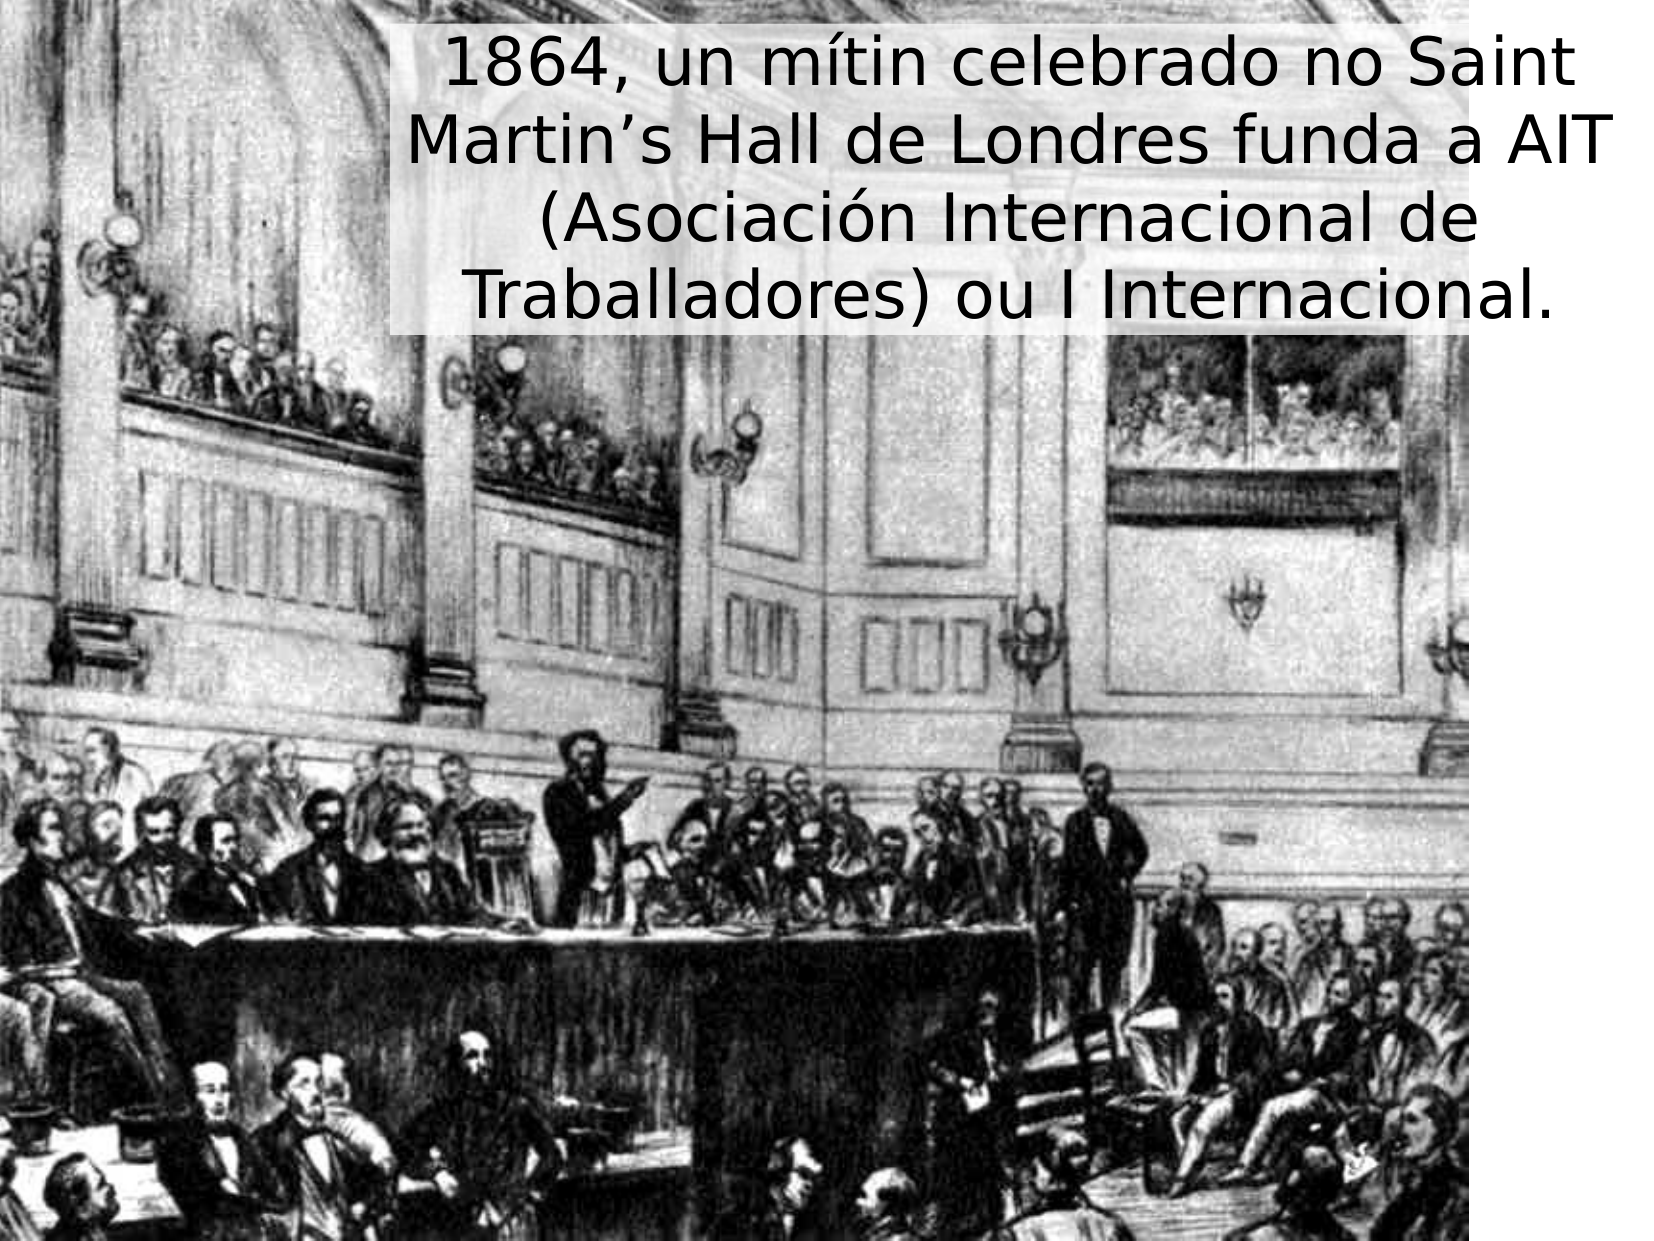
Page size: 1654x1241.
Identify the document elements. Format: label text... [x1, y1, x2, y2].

picture [0, 0, 1469, 1241]
text_box 1864, un mítin celebrado no Saint Martin’s Hall de Londres funda a AIT (Asociación Internacional de Traballadores) ou I Internacional. [389, 23, 1630, 335]
